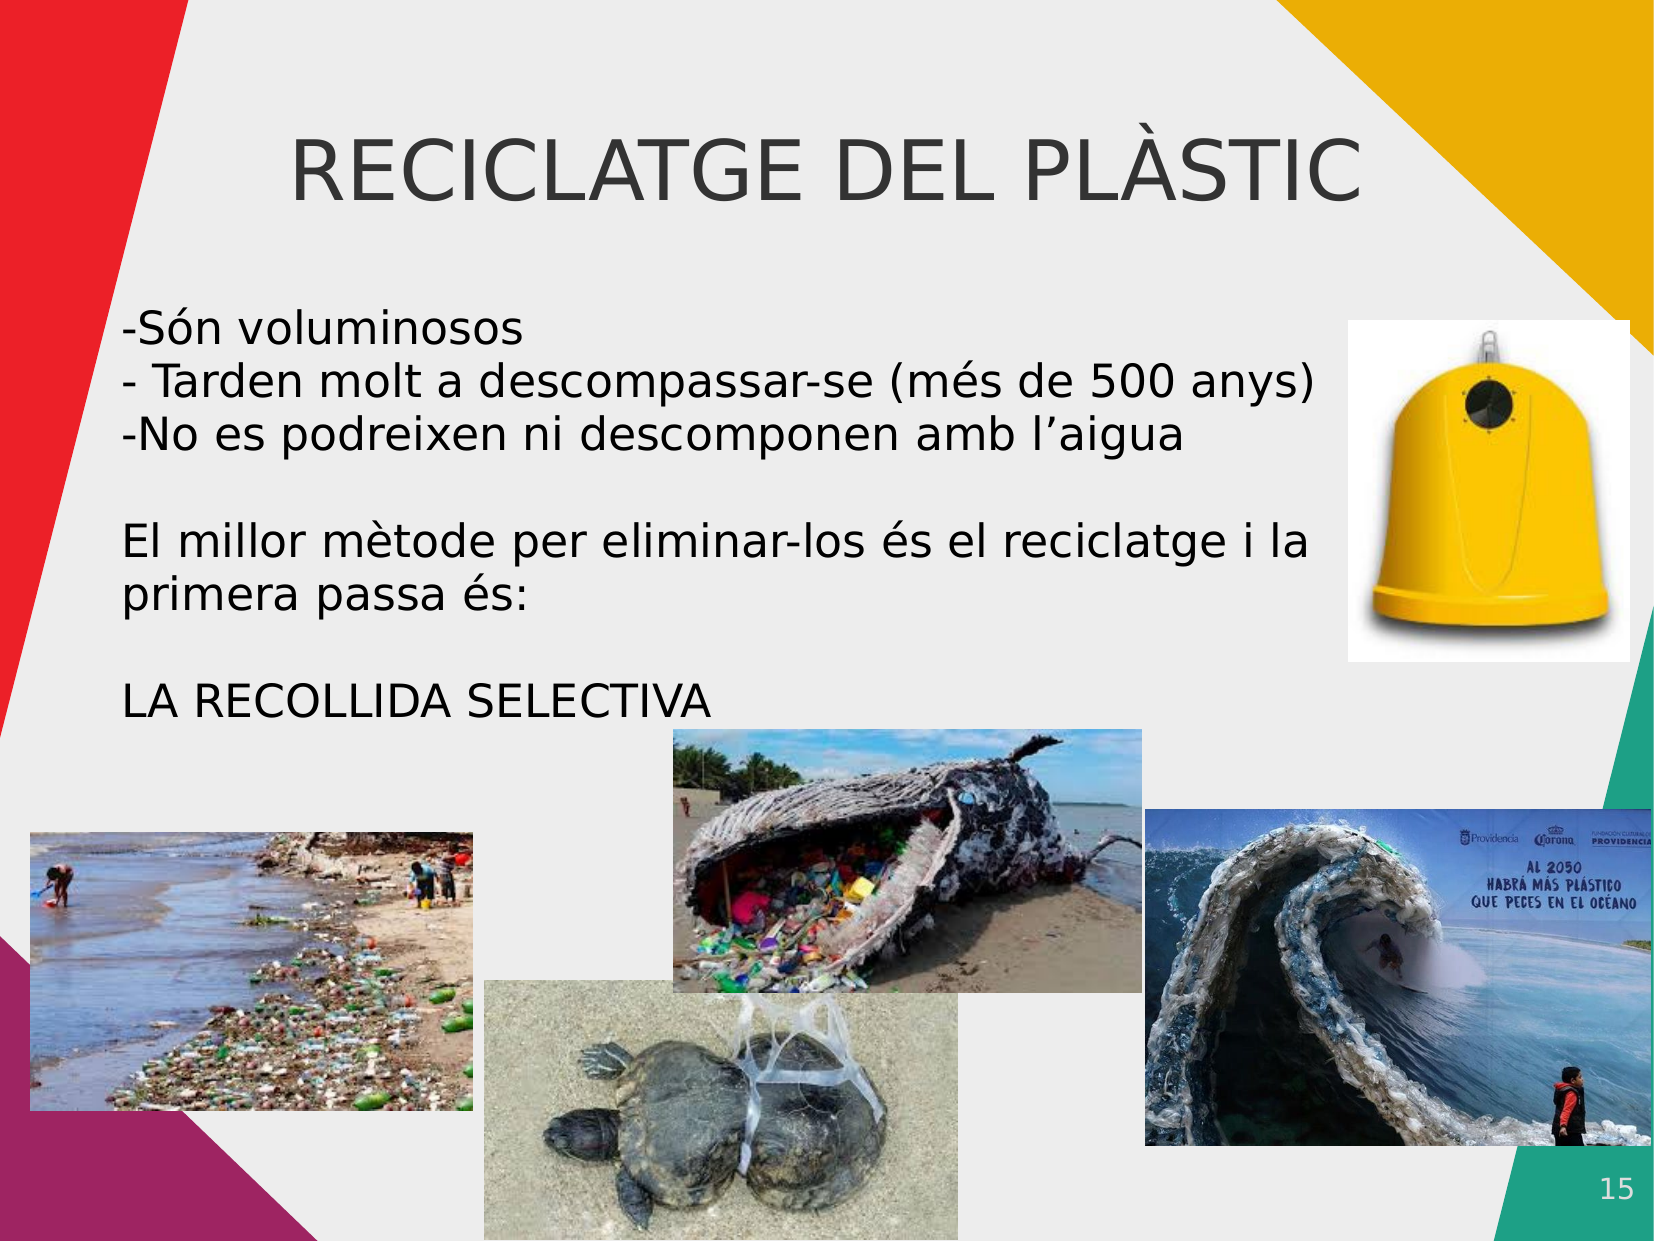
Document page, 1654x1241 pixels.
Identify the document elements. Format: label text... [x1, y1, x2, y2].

picture [1145, 809, 1651, 1146]
picture [1371, 320, 1630, 662]
text_box -Són voluminosos - Tarden molt a descompassar-se (més de 500 anys) -No es podreixen ni descomponen amb l’aigua El millor mètode per eliminar-los és el reciclatge i la primera passa és: LA RECOLLIDA SELECTIVA [106, 294, 1371, 875]
picture [484, 729, 1142, 1240]
picture [30, 832, 473, 1111]
title RECICLATGE DEL PLÀSTIC [114, 73, 1539, 271]
